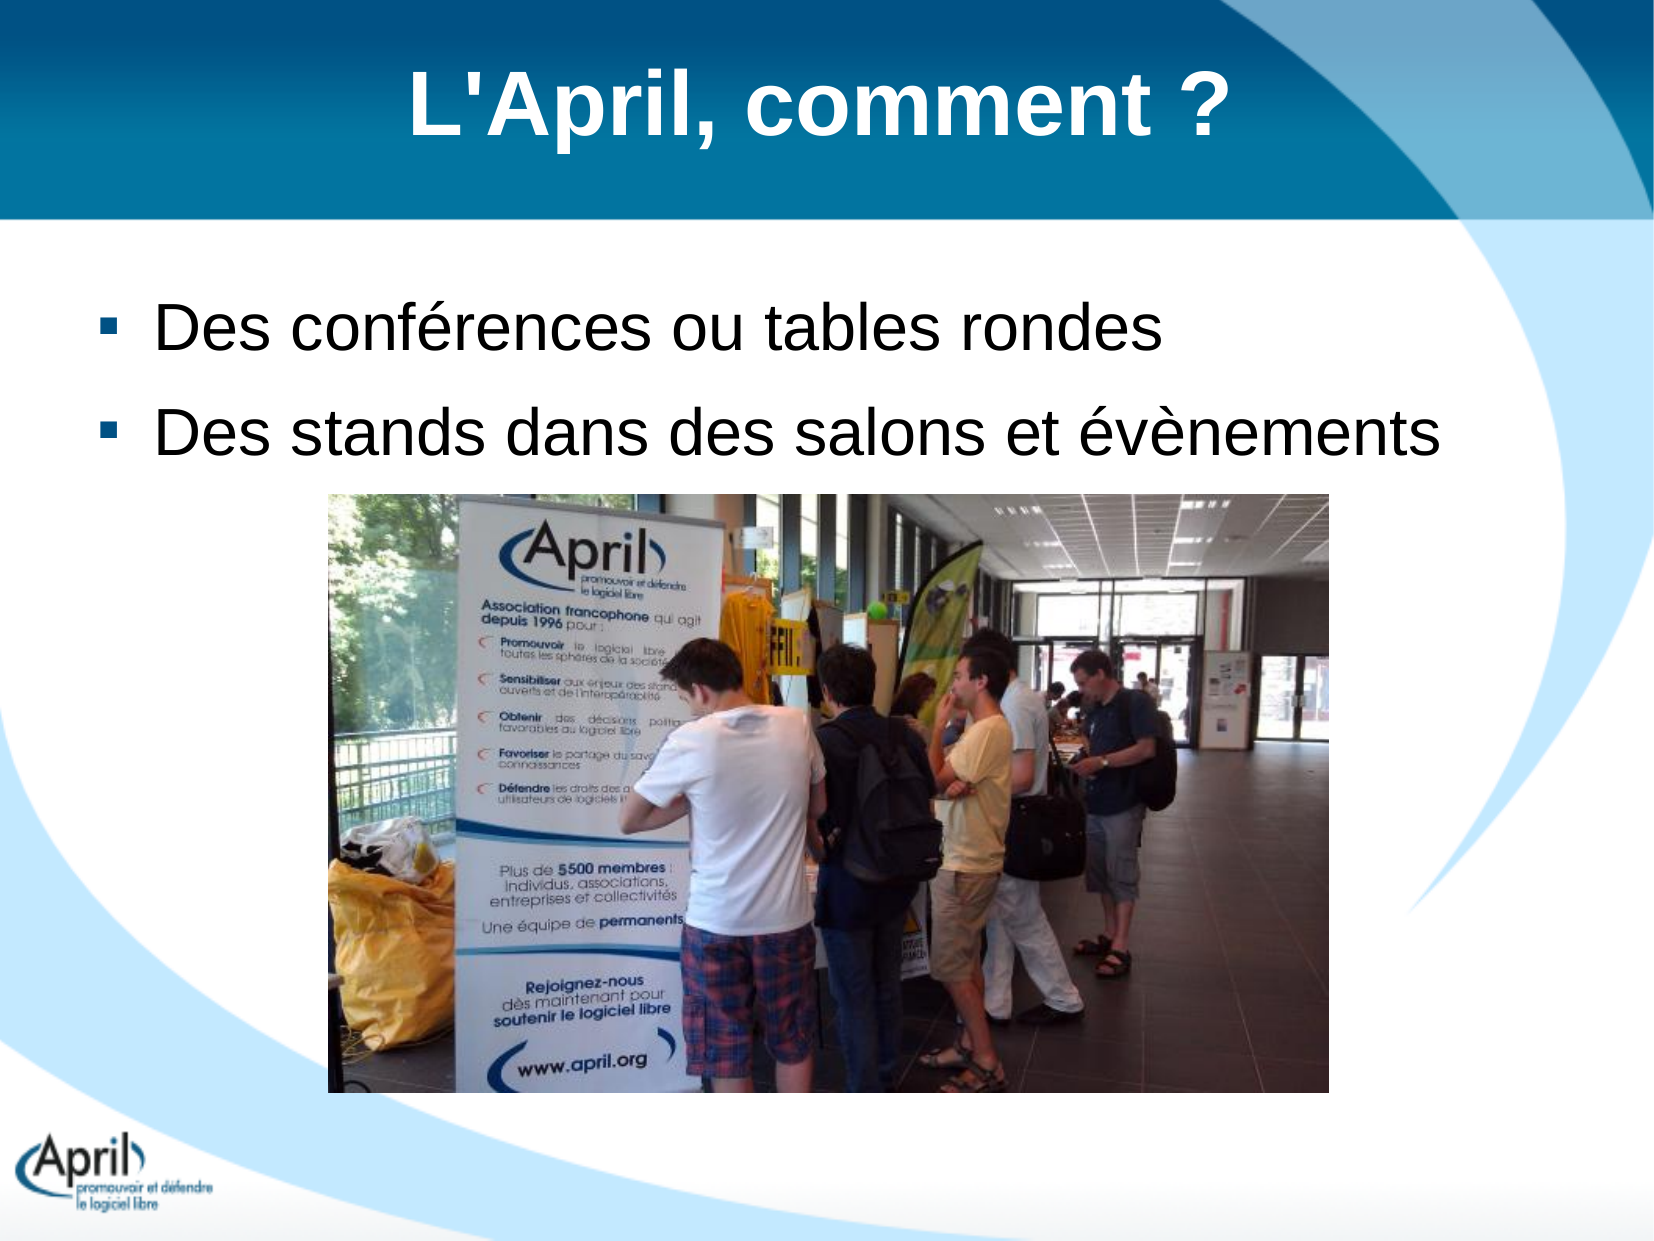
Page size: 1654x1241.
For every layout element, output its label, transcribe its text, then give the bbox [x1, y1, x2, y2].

title L'April, comment ? [76, 7, 1565, 200]
picture [0, 0, 1654, 1241]
list Des conférences ou tables rondes Des stands dans des salons et évènements [82, 290, 1571, 1094]
